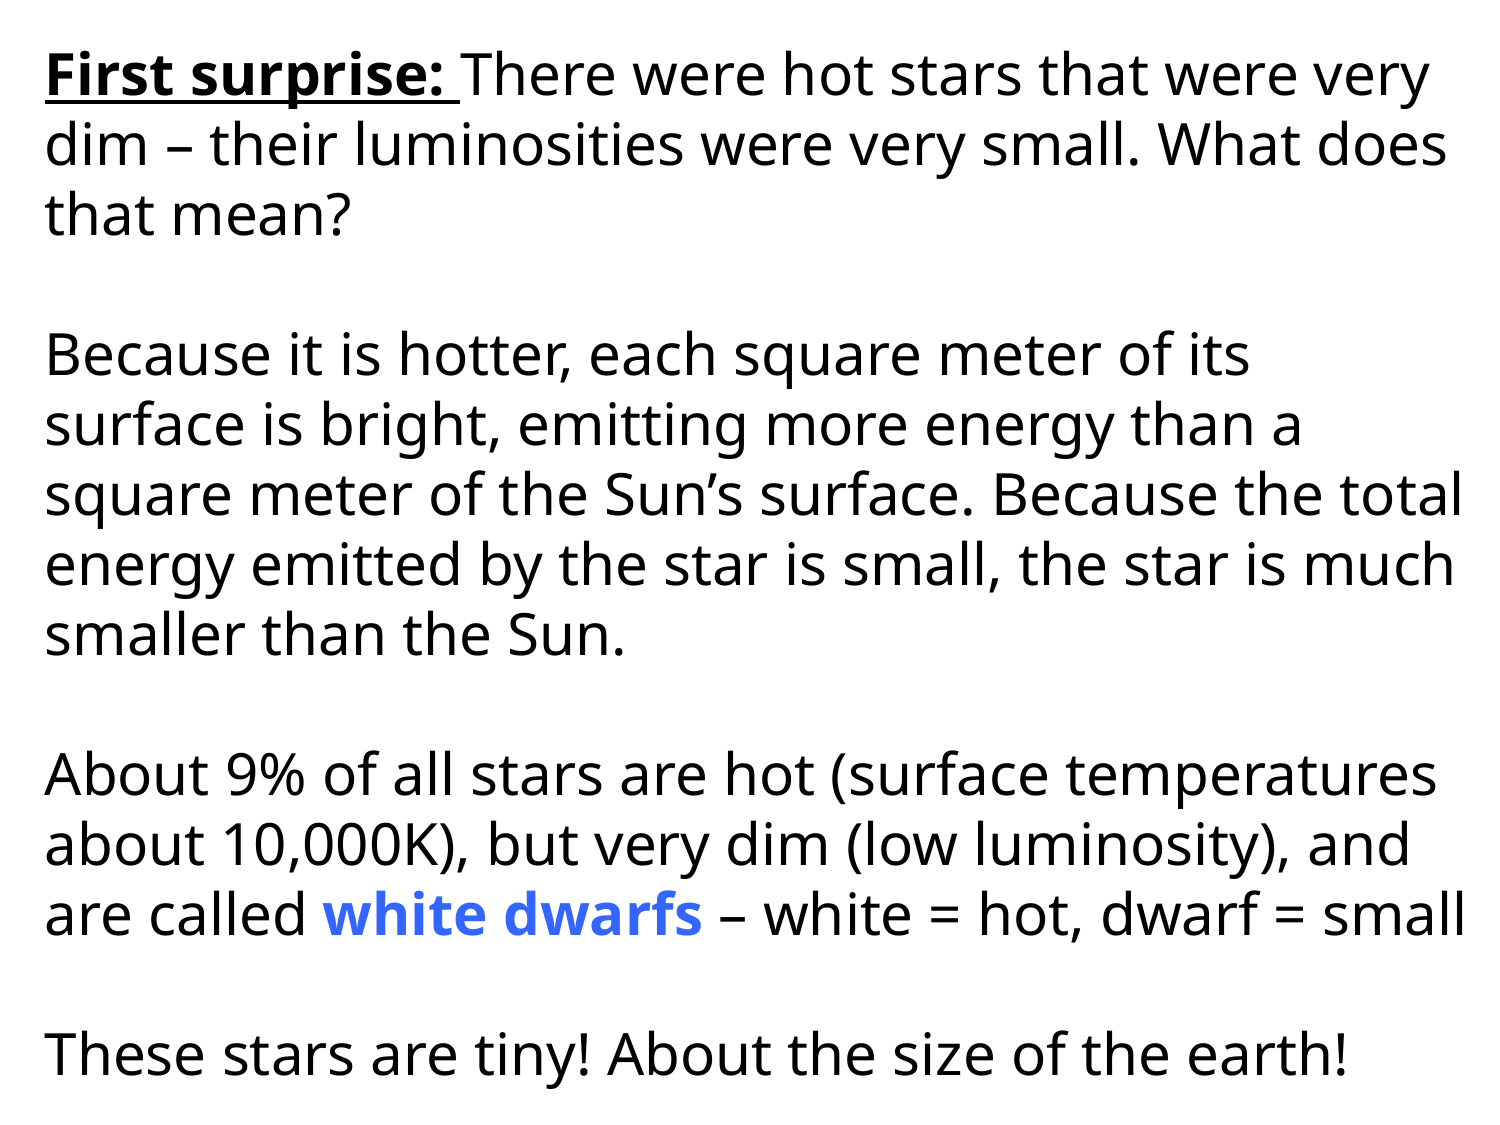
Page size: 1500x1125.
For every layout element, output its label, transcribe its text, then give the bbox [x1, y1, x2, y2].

text_box First surprise: There were hot stars that were very dim – their luminosities were very small. What does that mean? Because it is hotter, each square meter of its surface is bright, emitting more energy than a square meter of the Sun’s surface. Because the total energy emitted by the star is small, the star is much smaller than the Sun. About 9% of all stars are hot (surface temperatures about 10,000K), but very dim (low luminosity), and are called white dwarfs – white = hot, dwarf = small These stars are tiny! About the size of the earth! [29, 29, 1483, 1095]
